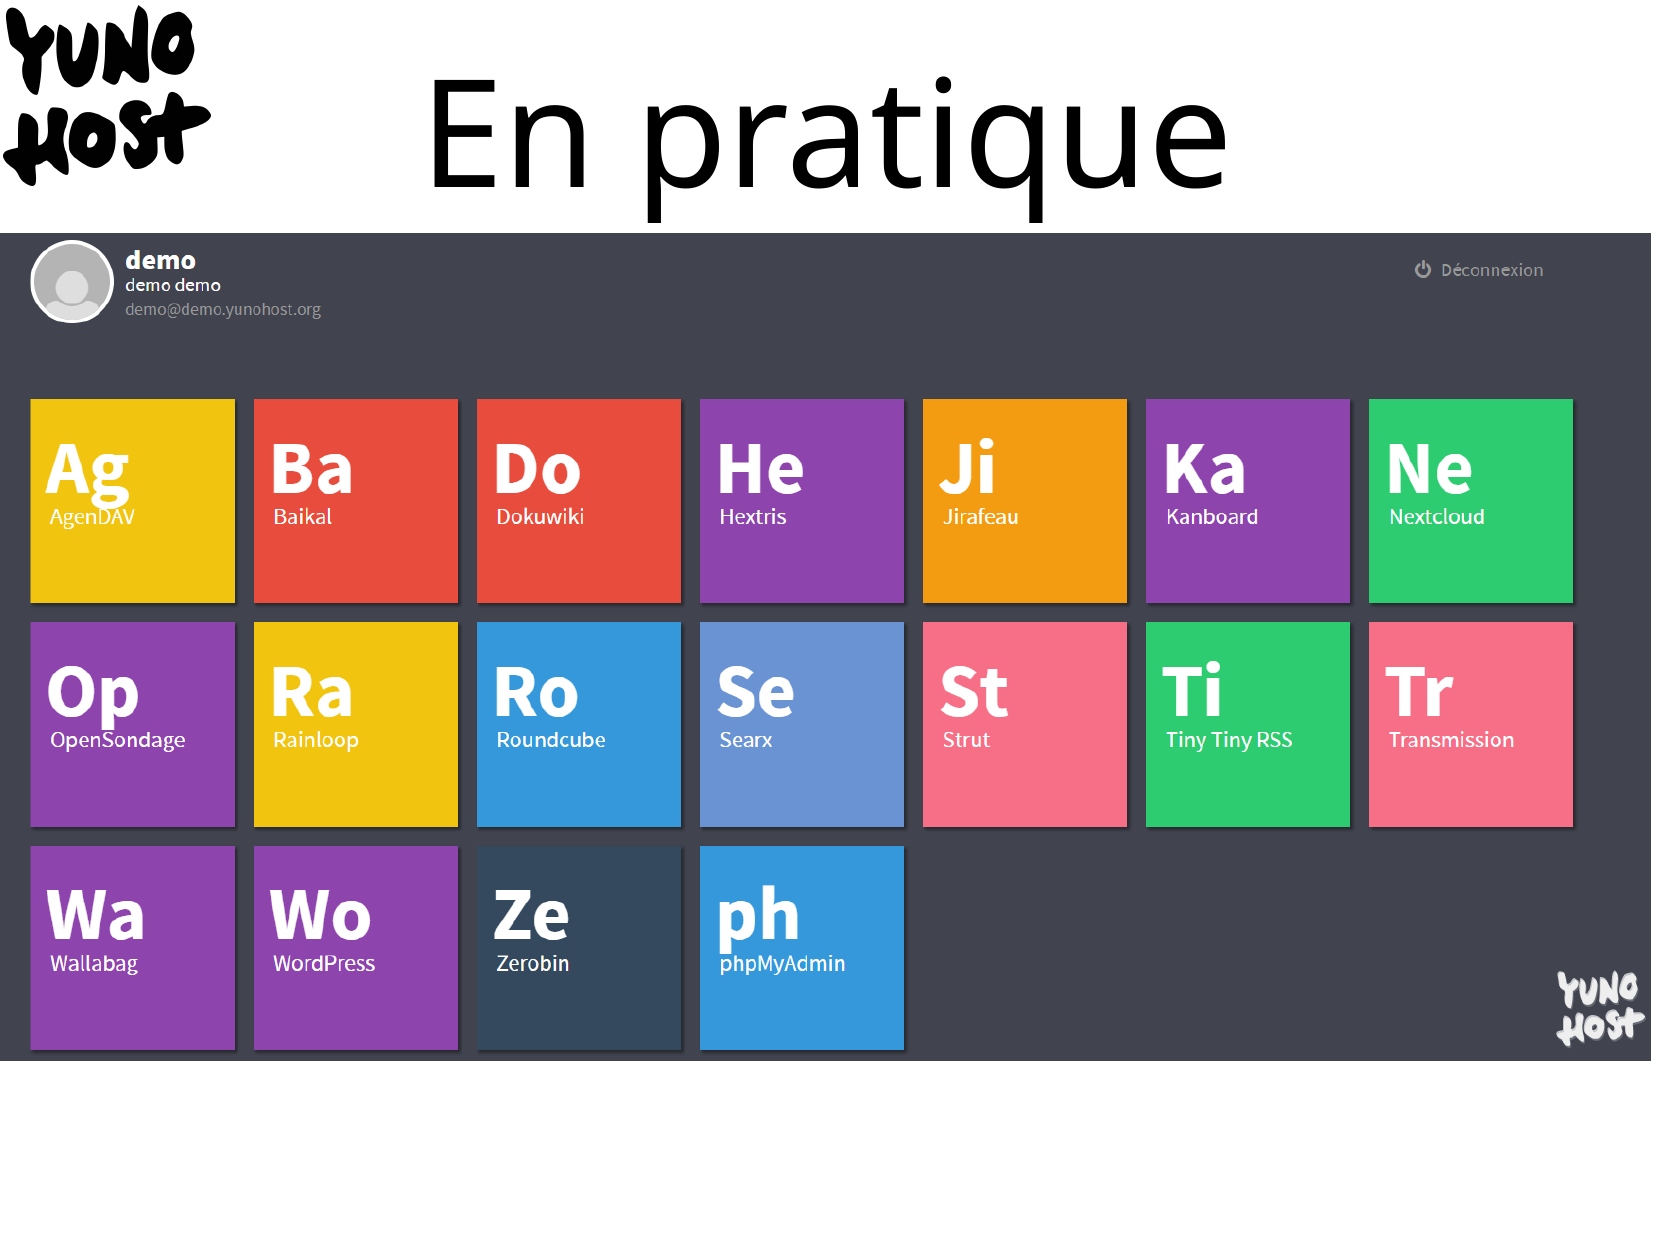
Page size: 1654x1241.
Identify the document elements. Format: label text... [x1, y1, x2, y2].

picture [0, 233, 1651, 1061]
picture [3, 5, 211, 186]
title En pratique [82, 25, 1571, 233]
